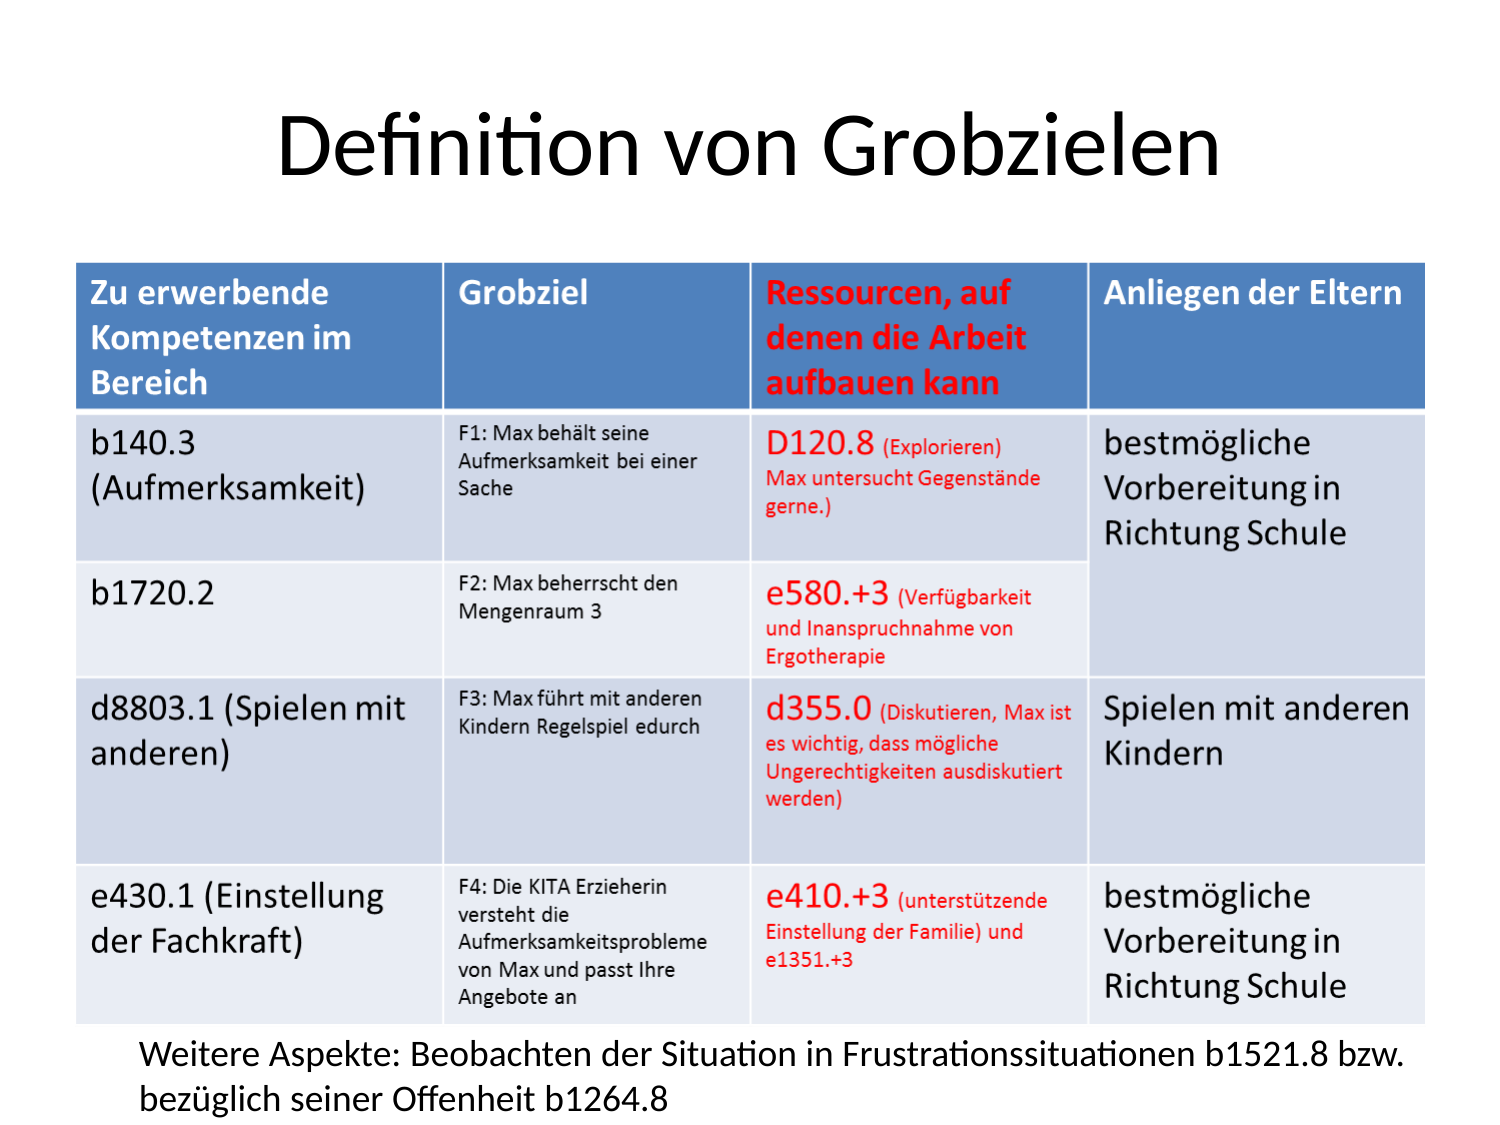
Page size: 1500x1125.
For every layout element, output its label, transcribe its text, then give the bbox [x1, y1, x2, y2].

picture [75, 258, 1426, 1042]
title Definition von Grobzielen [75, 45, 1426, 233]
text_box Weitere Aspekte: Beobachten der Situation in Frustrationssituationen b1521.8 bzw. bezüglich seiner Offenheit b1264.8 [123, 1021, 1443, 1125]
